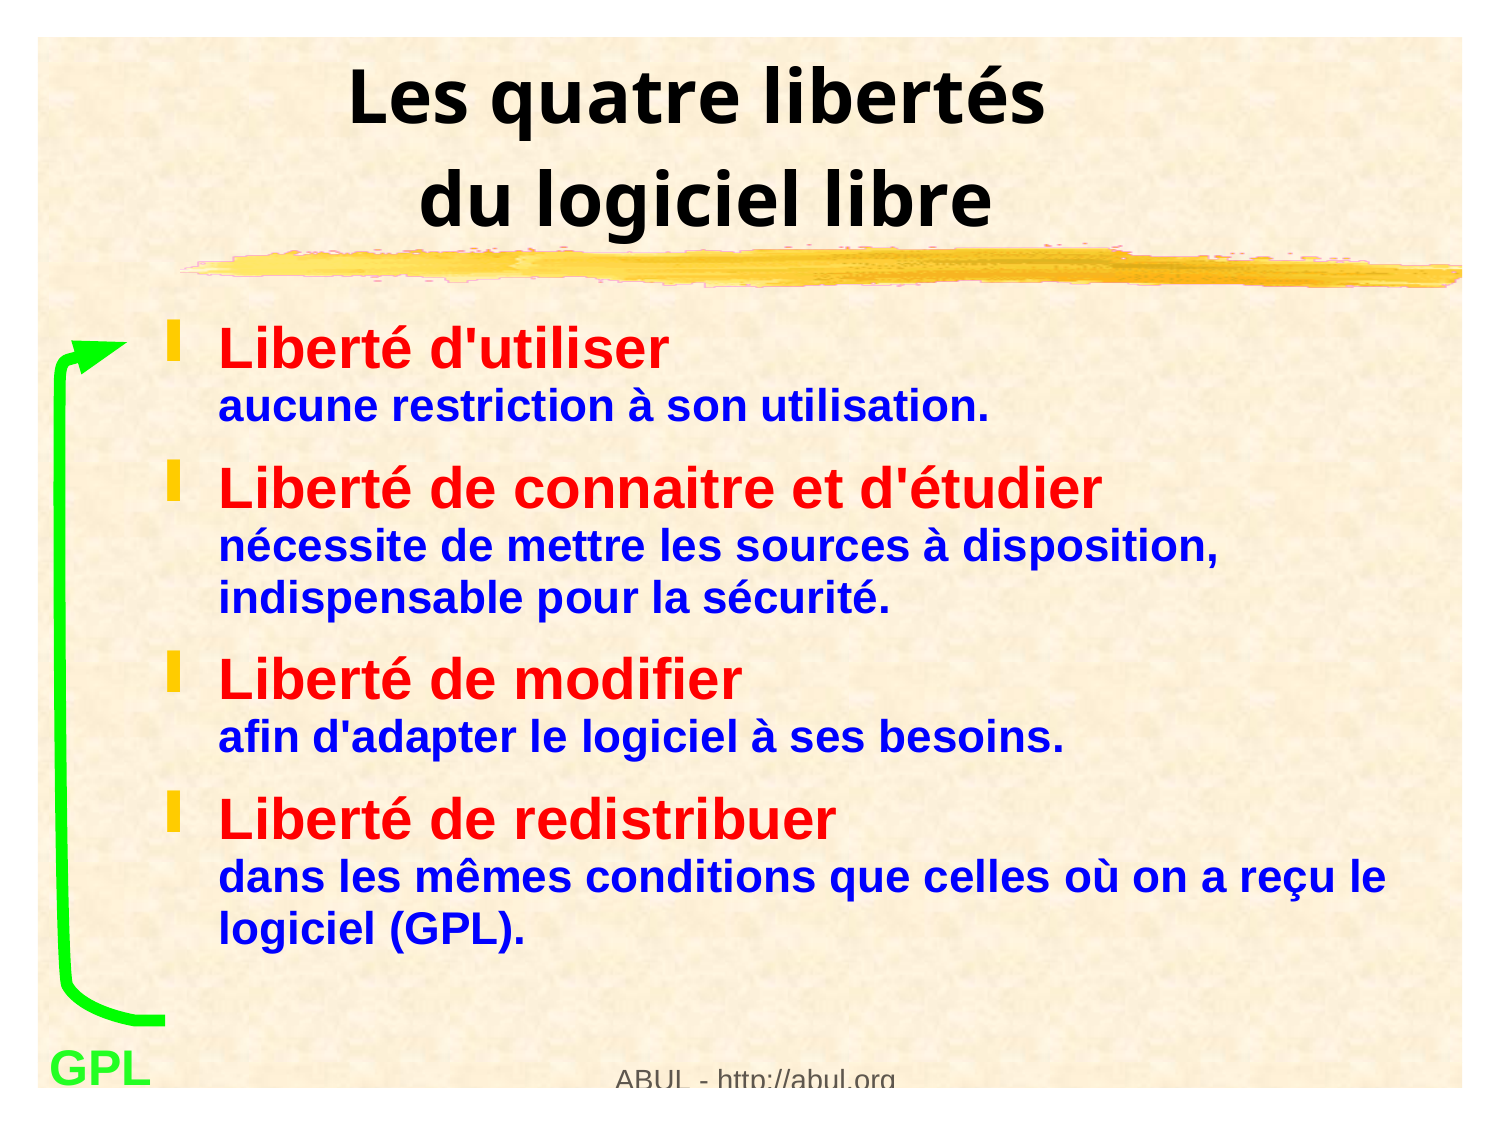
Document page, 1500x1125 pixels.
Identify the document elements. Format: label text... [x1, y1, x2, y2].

picture [37, 37, 1463, 1088]
title Les quatre libertés du logiciel libre [101, 39, 1312, 253]
text_box GPL [37, 1039, 176, 1105]
list Liberté d'utiliser aucune restriction à son utilisation. Liberté de connaitre et d'étudier nécessite de mettre les sources à disposition, indispensable pour la sécurité. Liberté de modifier afin d'adapter le logiciel à ses besoins. Liberté de redistribuer dans les mêmes conditions que celles où on a reçu le logiciel (GPL). [133, 307, 1408, 1107]
